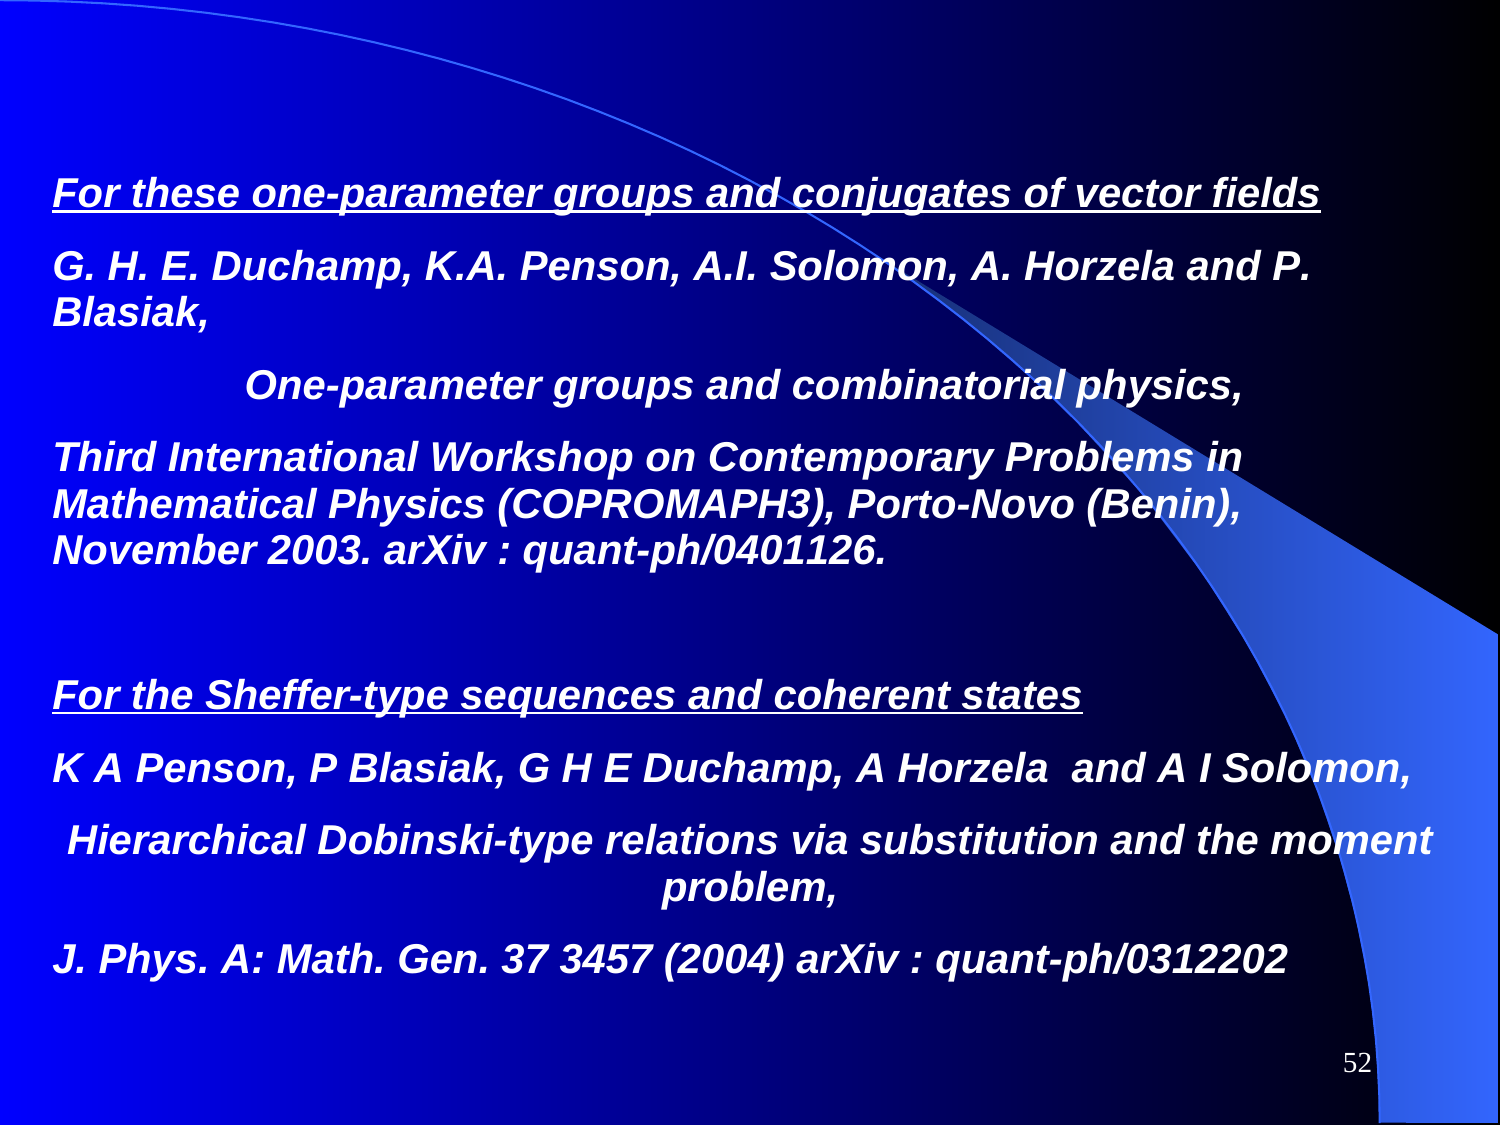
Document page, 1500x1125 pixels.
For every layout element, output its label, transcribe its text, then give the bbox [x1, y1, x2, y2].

text_box For these one-parameter groups and conjugates of vector fields G. H. E. Duchamp, K.A. Penson, A.I. Solomon, A. Horzela and P. Blasiak, One-parameter groups and combinatorial physics, Third International Workshop on Contemporary Problems in Mathematical Physics (COPROMAPH3), Porto-Novo (Benin), November 2003. arXiv : quant-ph/0401126. For the Sheffer-type sequences and coherent states K A Penson, P Blasiak, G H E Duchamp, A Horzela and A I Solomon, Hierarchical Dobinski-type relations via substitution and the moment problem, J. Phys. A: Math. Gen. 37 3457 (2004) arXiv : quant-ph/0312202 [37, 162, 1463, 991]
